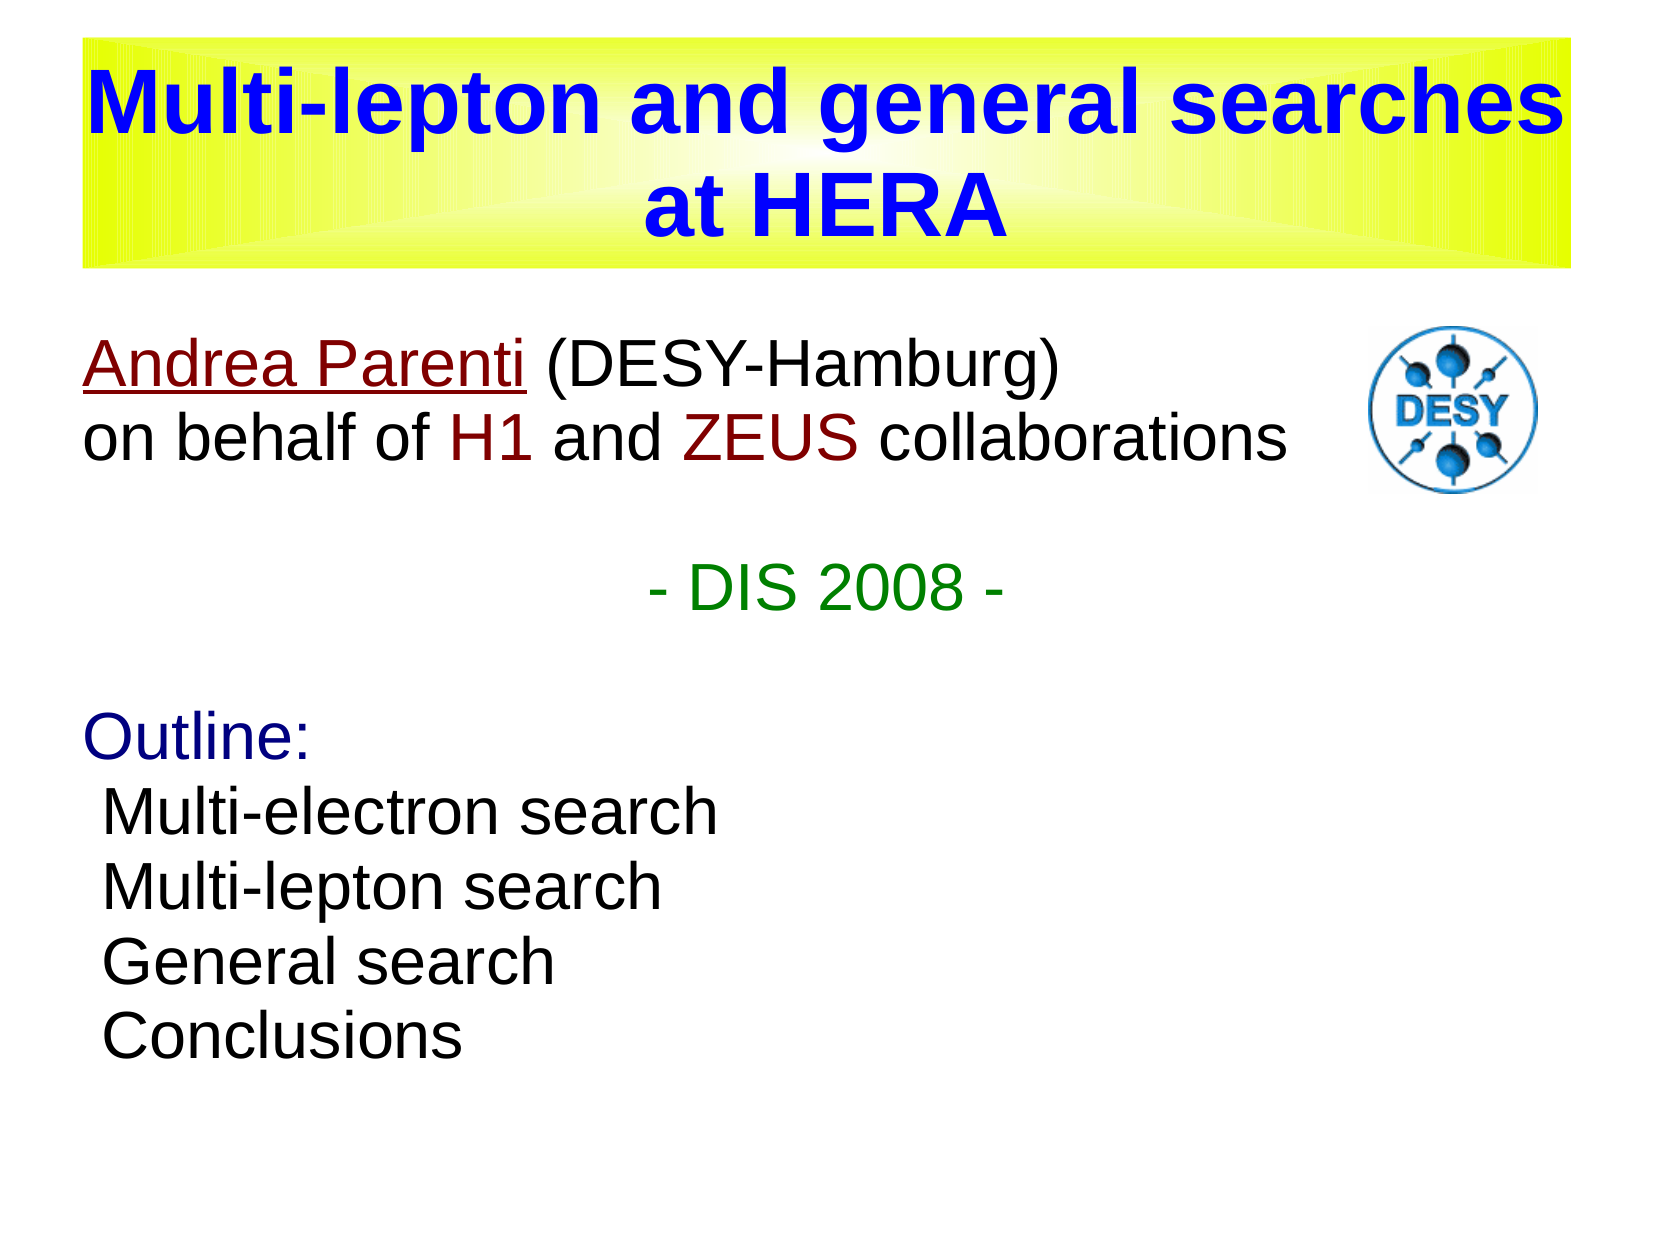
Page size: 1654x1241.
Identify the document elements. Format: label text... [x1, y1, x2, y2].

title Multi-lepton and general searches at HERA [82, 37, 1571, 269]
picture [1368, 326, 1538, 494]
subtitle Andrea Parenti (DESY-Hamburg) on behalf of H1 and ZEUS collaborations - DIS 2008 - Outline: Multi-electron search Multi-lepton search General search Conclusions [82, 286, 1571, 1113]
